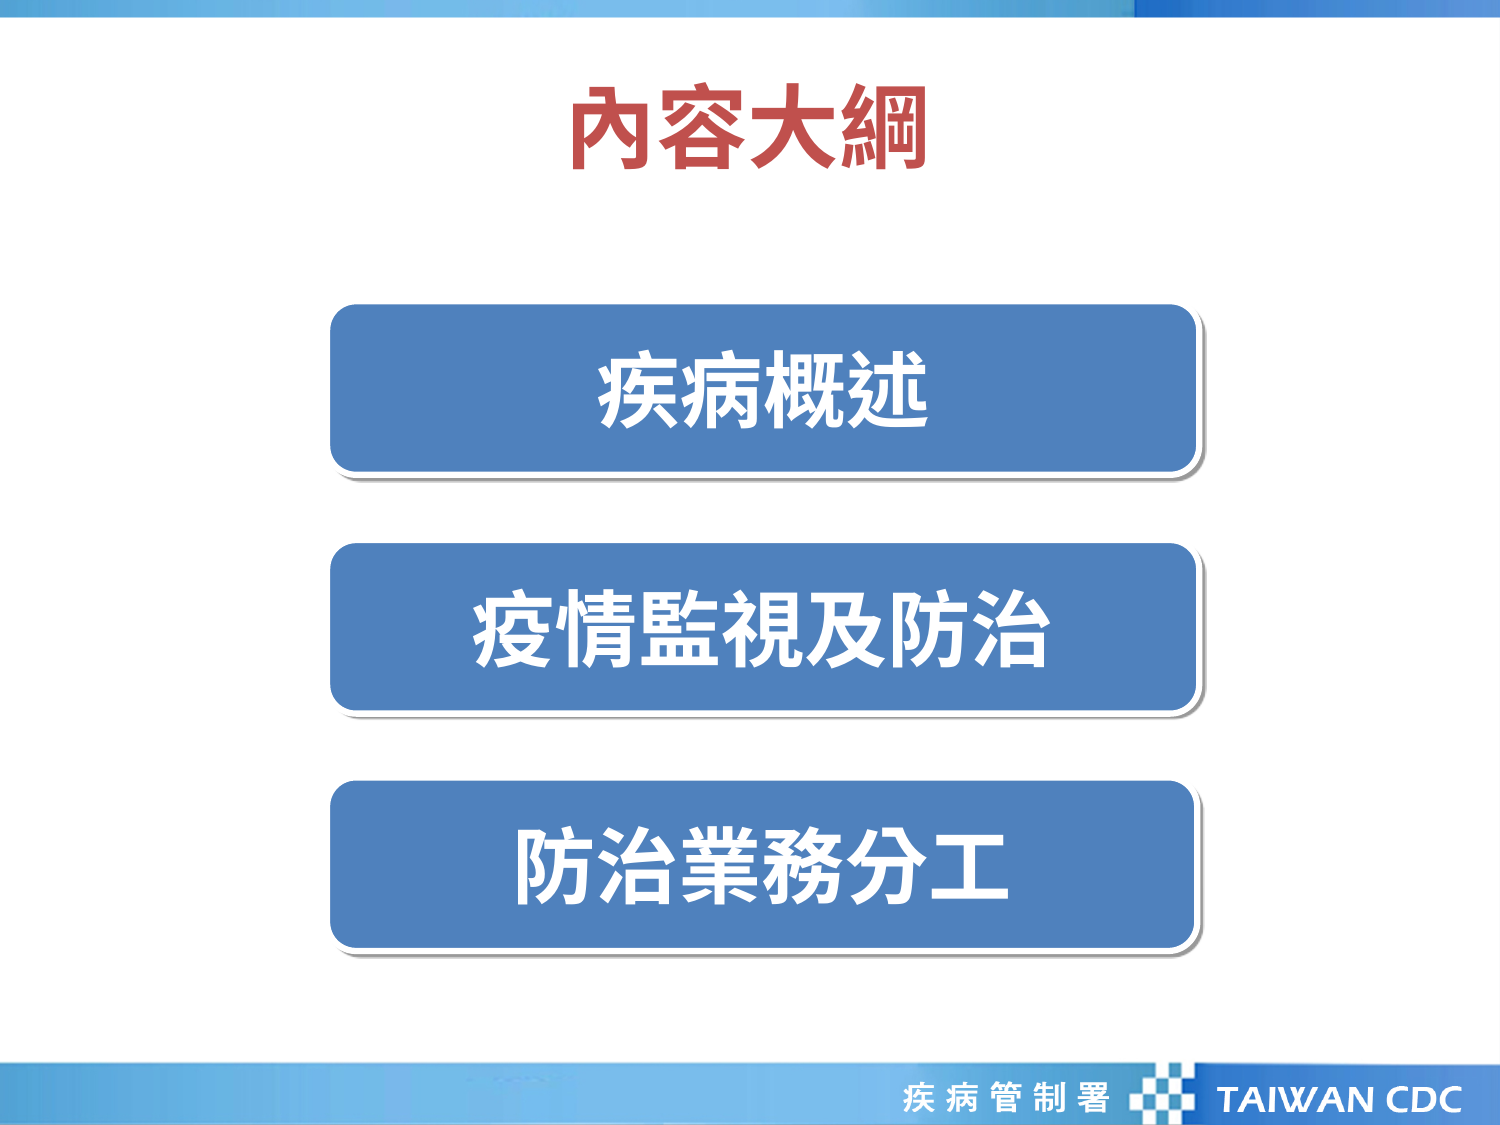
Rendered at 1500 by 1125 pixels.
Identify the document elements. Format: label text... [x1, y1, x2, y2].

text_box 疾病概述 [327, 301, 1200, 475]
text_box 疫情監視及防治 [327, 540, 1200, 714]
title 內容大綱 [73, 31, 1424, 219]
text_box 防治業務分工 [327, 777, 1198, 951]
